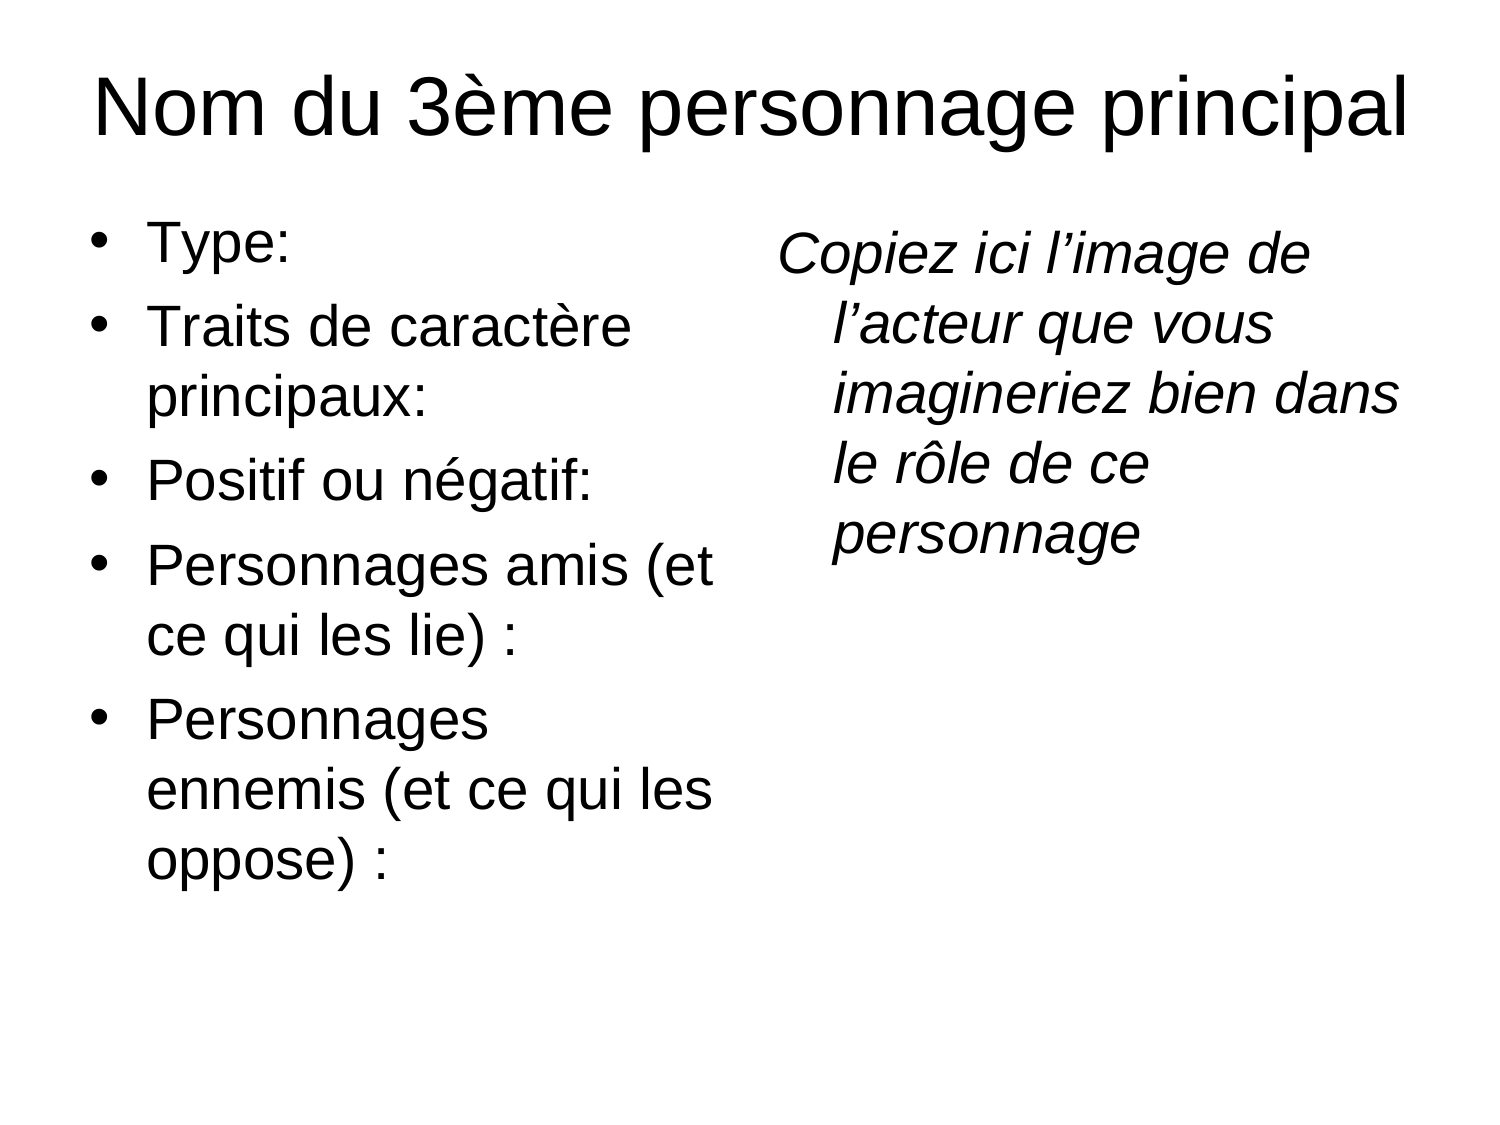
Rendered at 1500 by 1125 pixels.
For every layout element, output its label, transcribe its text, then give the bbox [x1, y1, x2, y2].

list Copiez ici l’image de l’acteur que vous imagineriez bien dans le rôle de ce personnage [762, 208, 1426, 1006]
title Nom du 3ème personnage principal [76, 42, 1427, 161]
list Type: Traits de caractère principaux: Positif ou négatif: Personnages amis (et ce qui les lie) : Personnages ennemis (et ce qui les oppose) : [75, 196, 738, 1006]
